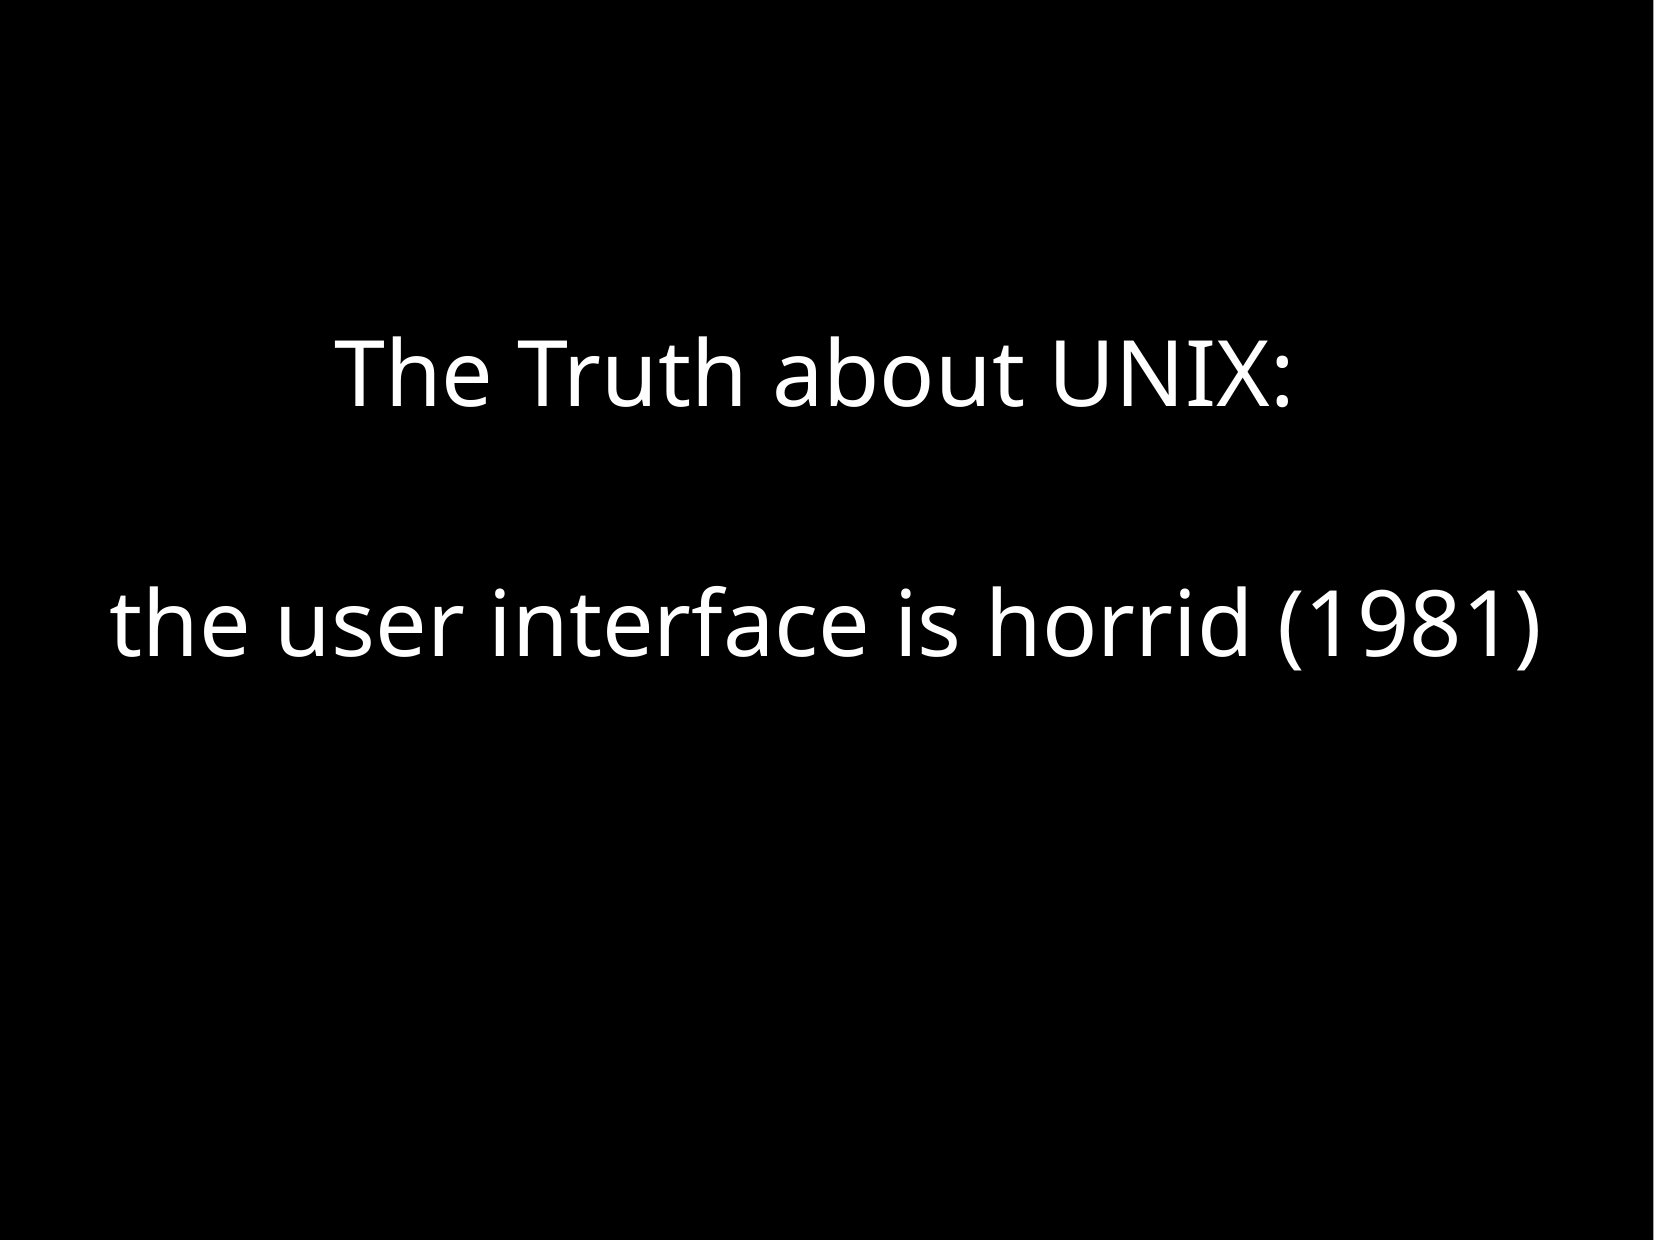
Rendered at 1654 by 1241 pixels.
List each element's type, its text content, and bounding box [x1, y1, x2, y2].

title The Truth about UNIX: the user interface is horrid (1981) [82, 357, 1571, 634]
